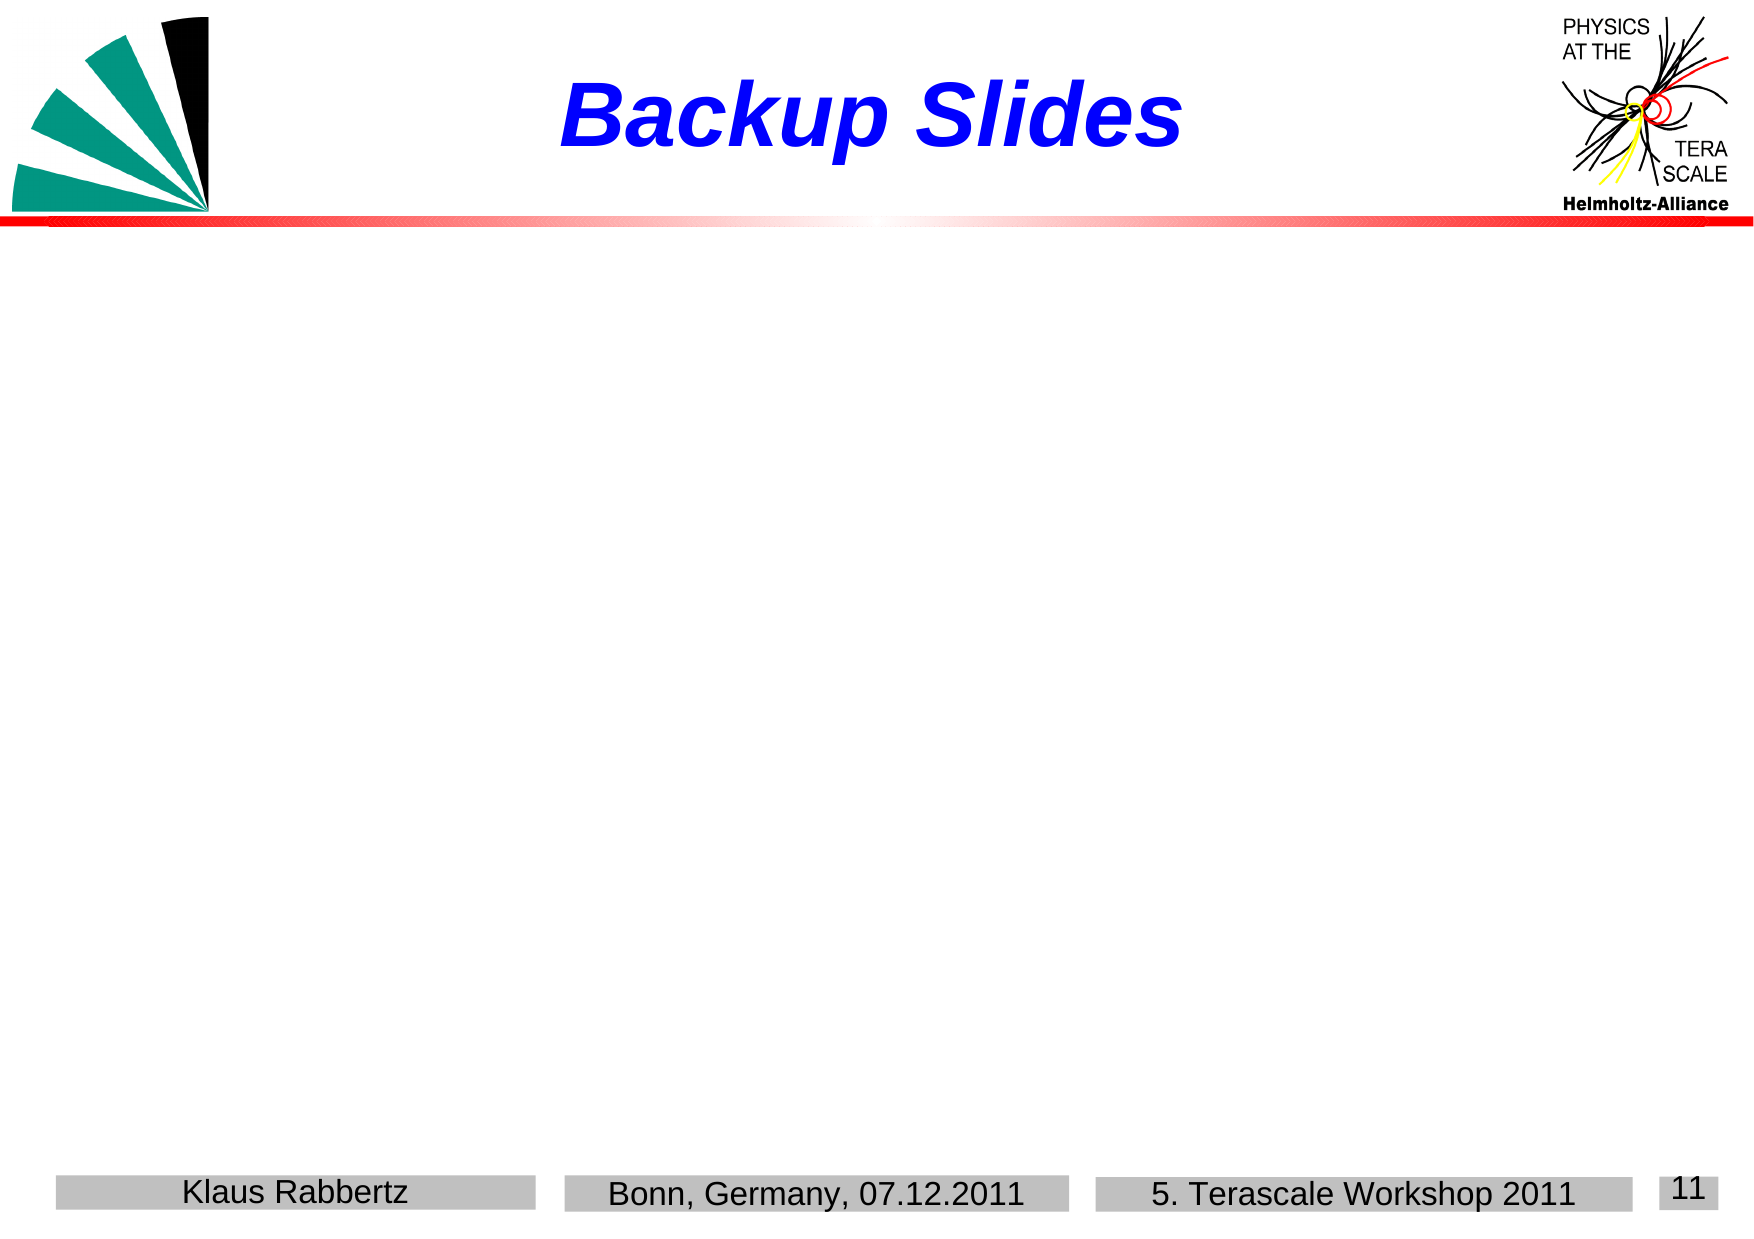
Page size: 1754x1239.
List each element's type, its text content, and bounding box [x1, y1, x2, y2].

picture [1546, 9, 1744, 223]
title Backup Slides [220, 16, 1525, 213]
picture [12, 17, 209, 214]
